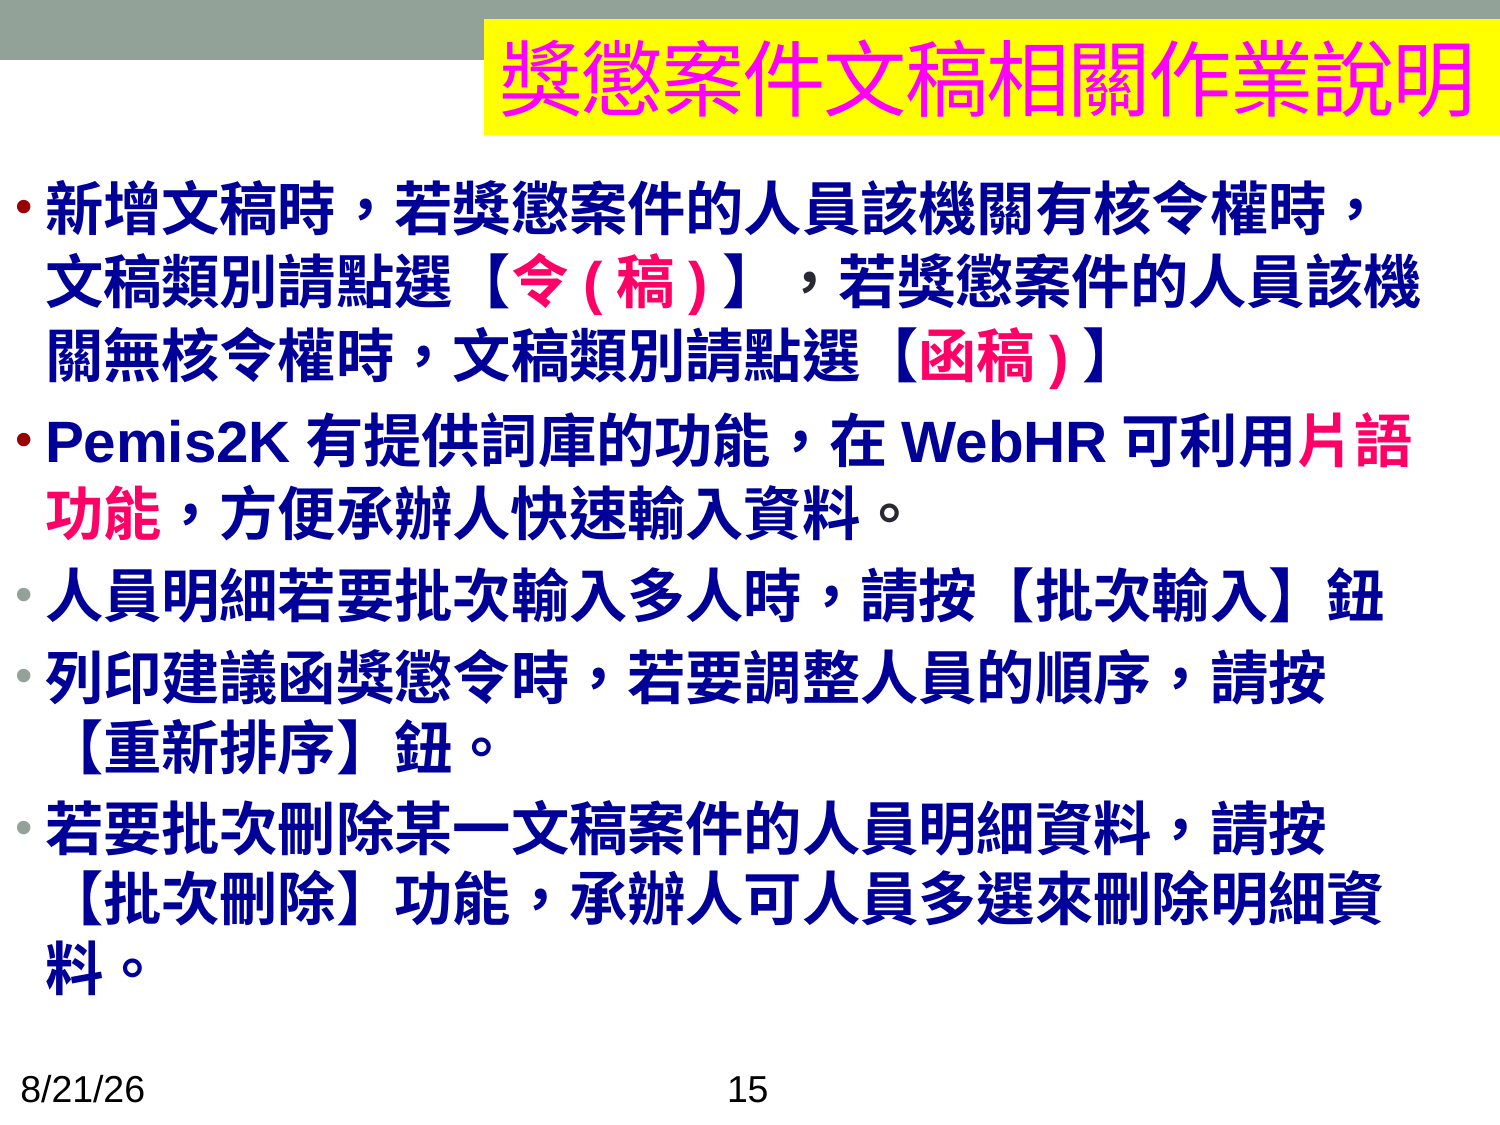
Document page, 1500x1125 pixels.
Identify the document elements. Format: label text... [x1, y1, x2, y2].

title 獎懲案件文稿相關作業說明 [484, 19, 1500, 135]
text_box <編號> [572, 1057, 923, 1118]
list 新增文稿時，若獎懲案件的人員該機關有核令權時，文稿類別請點選【令(稿)】，若獎懲案件的人員該機關無核令權時，文稿類別請點選【函稿)】 Pemis2K有提供詞庫的功能，在WebHR可利用片語功能，方便承辦人快速輸入資料。 人員明細若要批次輸入多人時，請按【批次輸入】鈕 列印建議函獎懲令時，若要調整人員的順序，請按【重新排序】鈕。 若要批次刪除某一文稿案件的人員明細資料，請按【批次刪除】功能，承辦人可人員多選來刪除明細資料。 [0, 160, 1442, 1035]
text_box 4/25/19 [5, 1057, 356, 1118]
